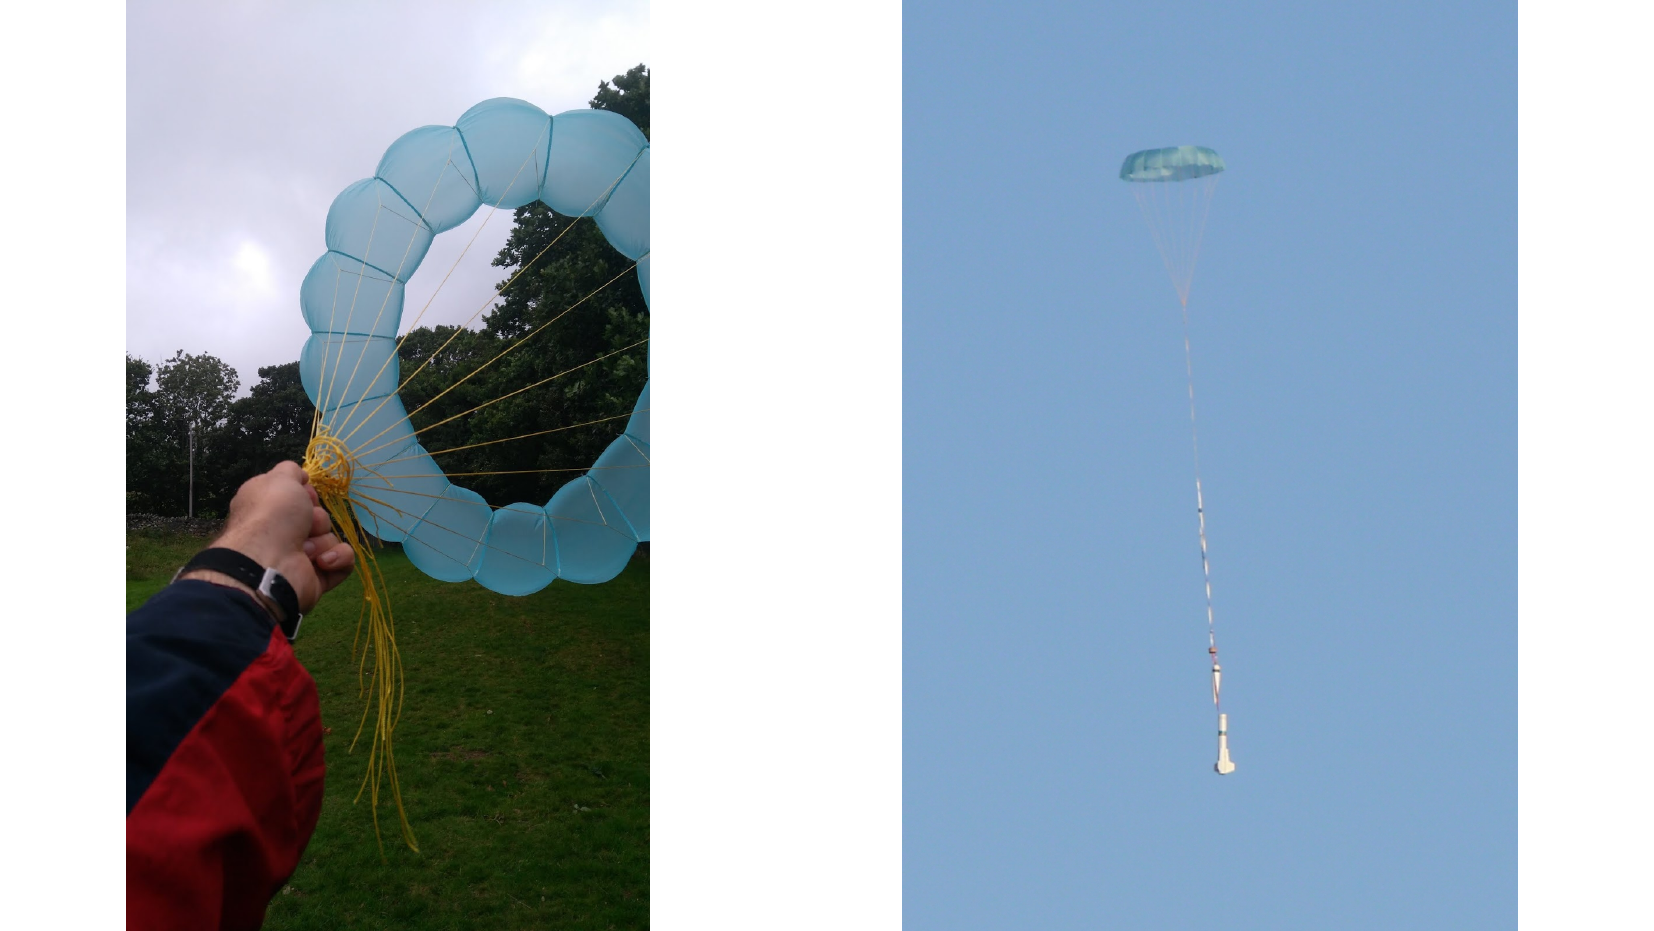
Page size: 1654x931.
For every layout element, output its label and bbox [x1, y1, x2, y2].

picture [902, 0, 1518, 931]
picture [126, 0, 650, 931]
